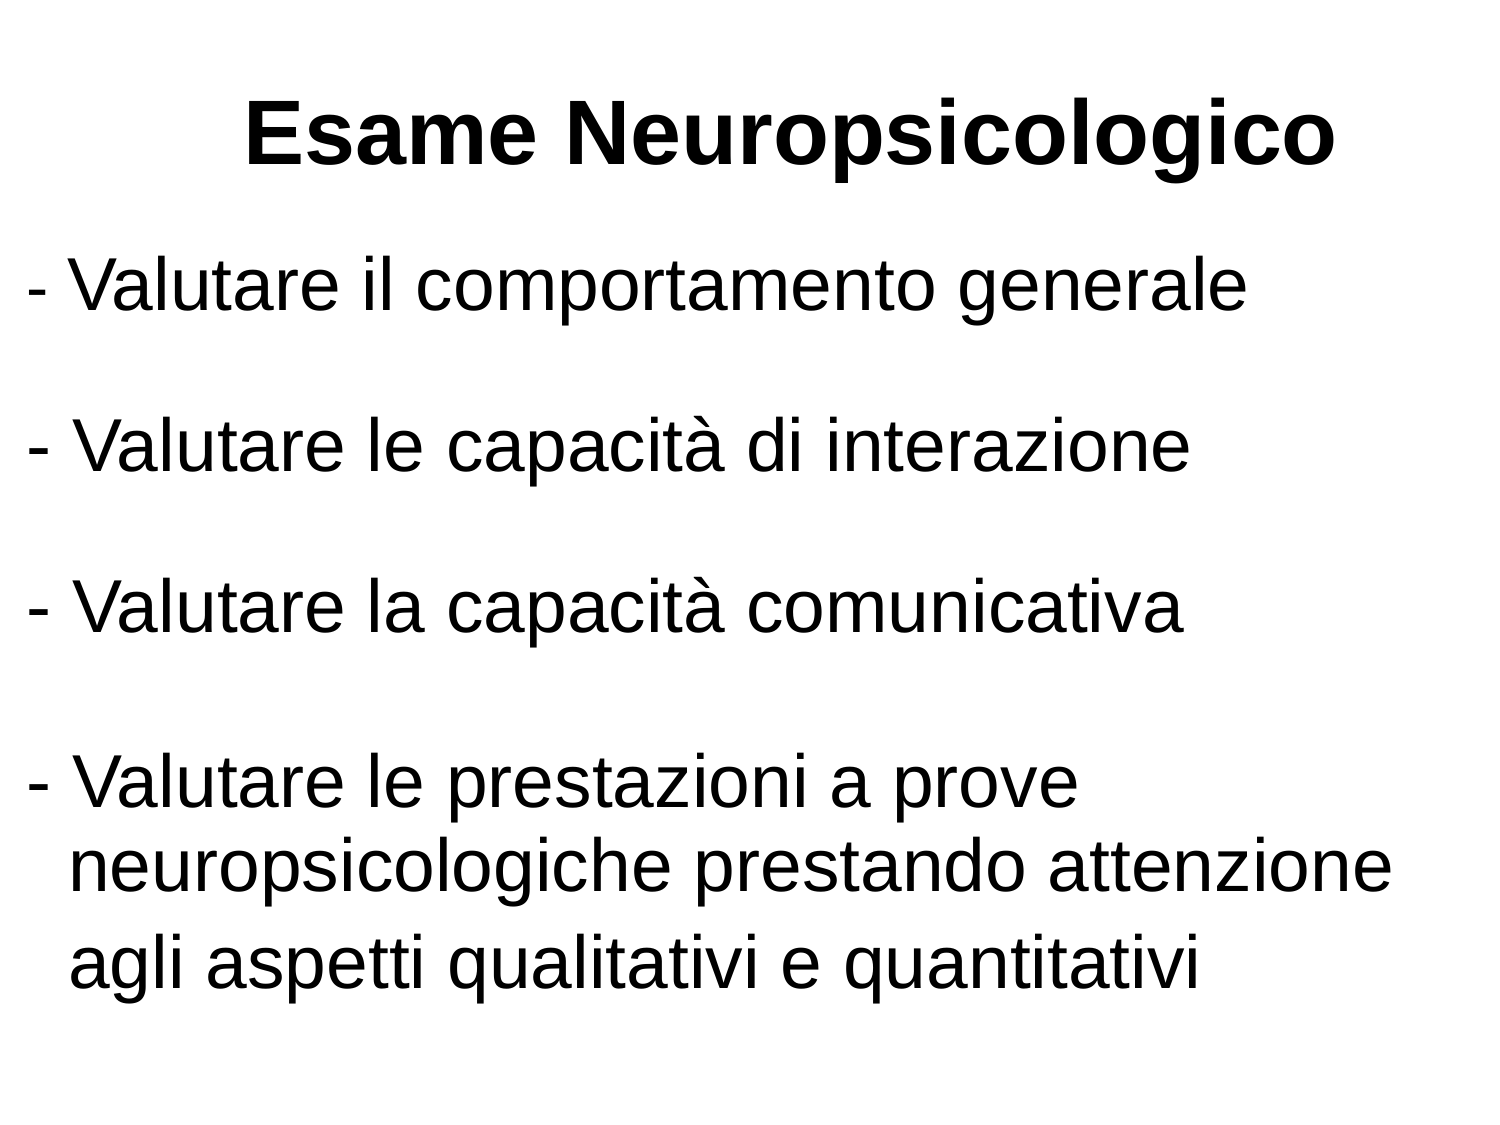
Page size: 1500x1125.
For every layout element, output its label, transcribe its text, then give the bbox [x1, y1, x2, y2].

title Esame Neuropsicologico [47, 29, 1500, 237]
text_box - Valutare il comportamento generale - Valutare le capacità di interazione - Valutare la capacità comunicativa - Valutare le prestazioni a prove neuropsicologiche prestando attenzione agli aspetti qualitativi e quantitativi [11, 249, 1500, 1029]
